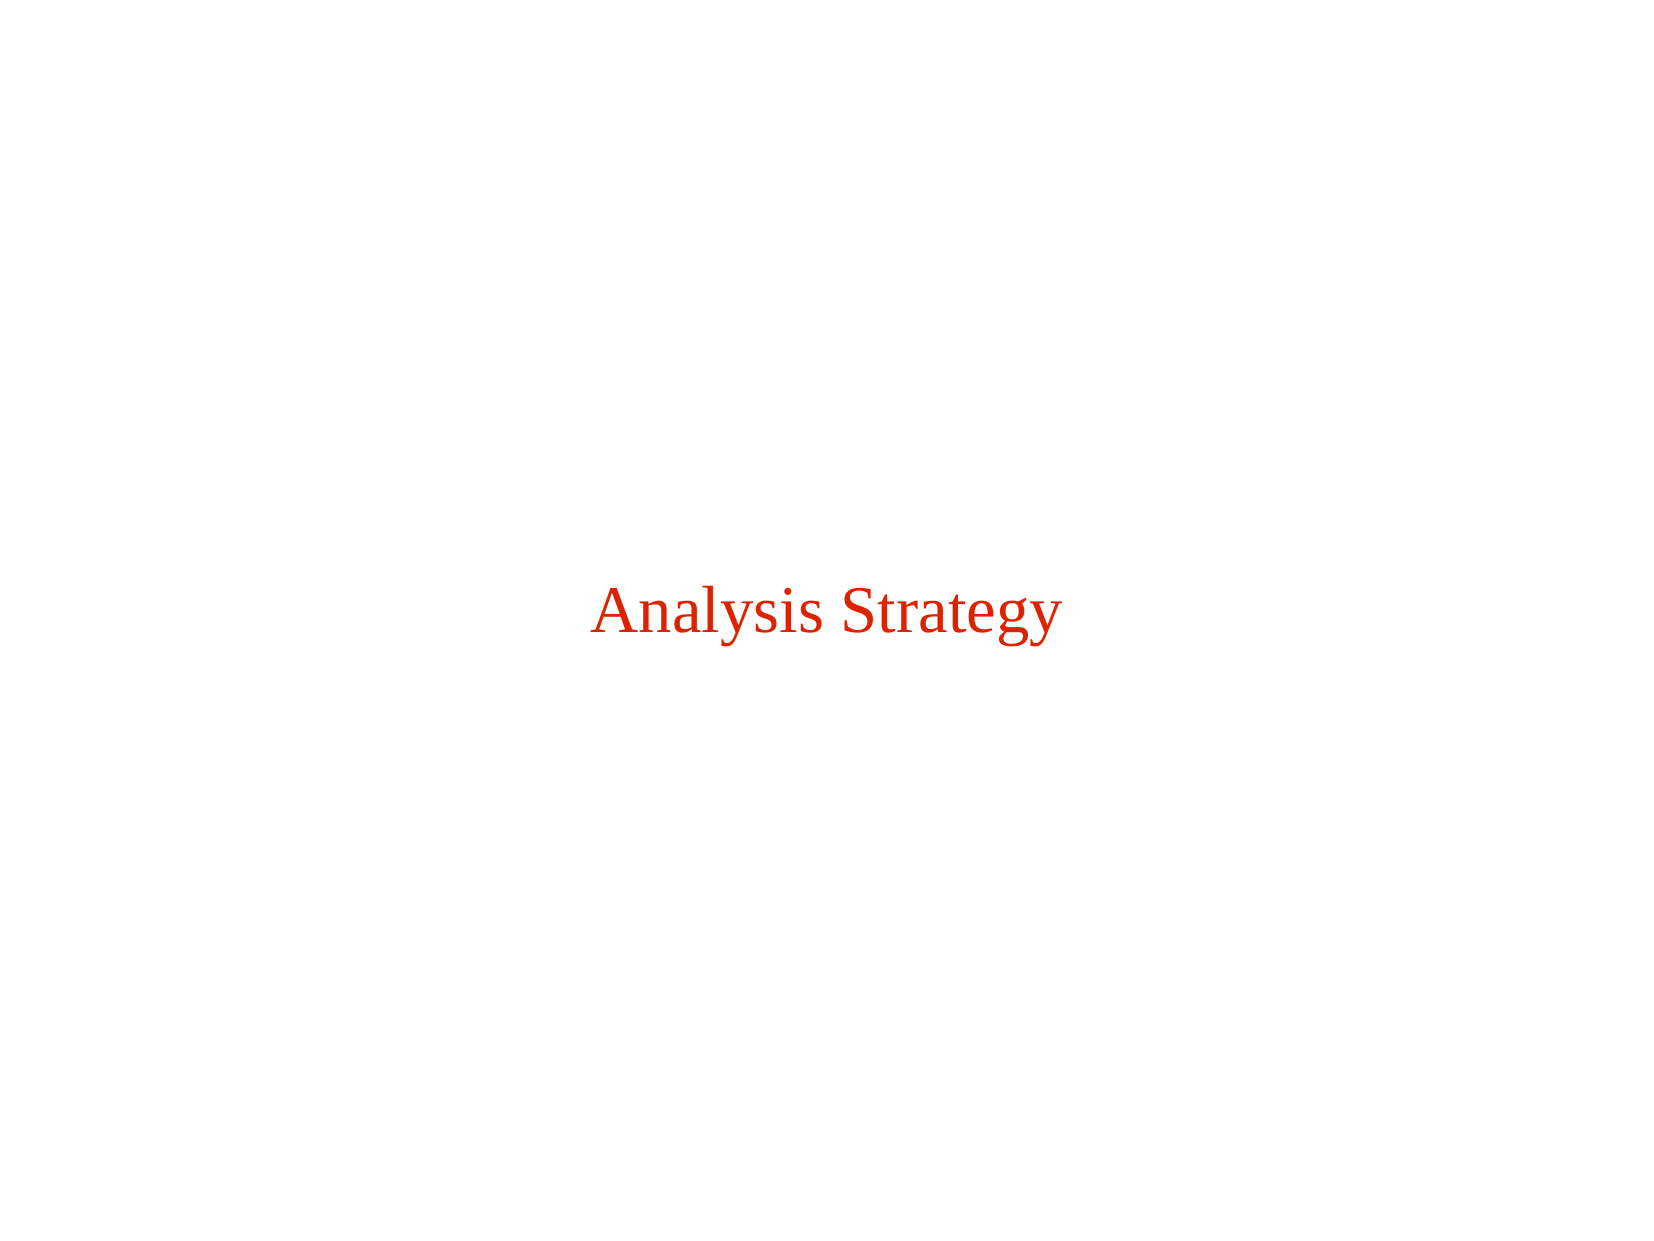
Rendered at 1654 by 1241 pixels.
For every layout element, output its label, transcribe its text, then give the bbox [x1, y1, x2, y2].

title Analysis Strategy [121, 539, 1534, 681]
